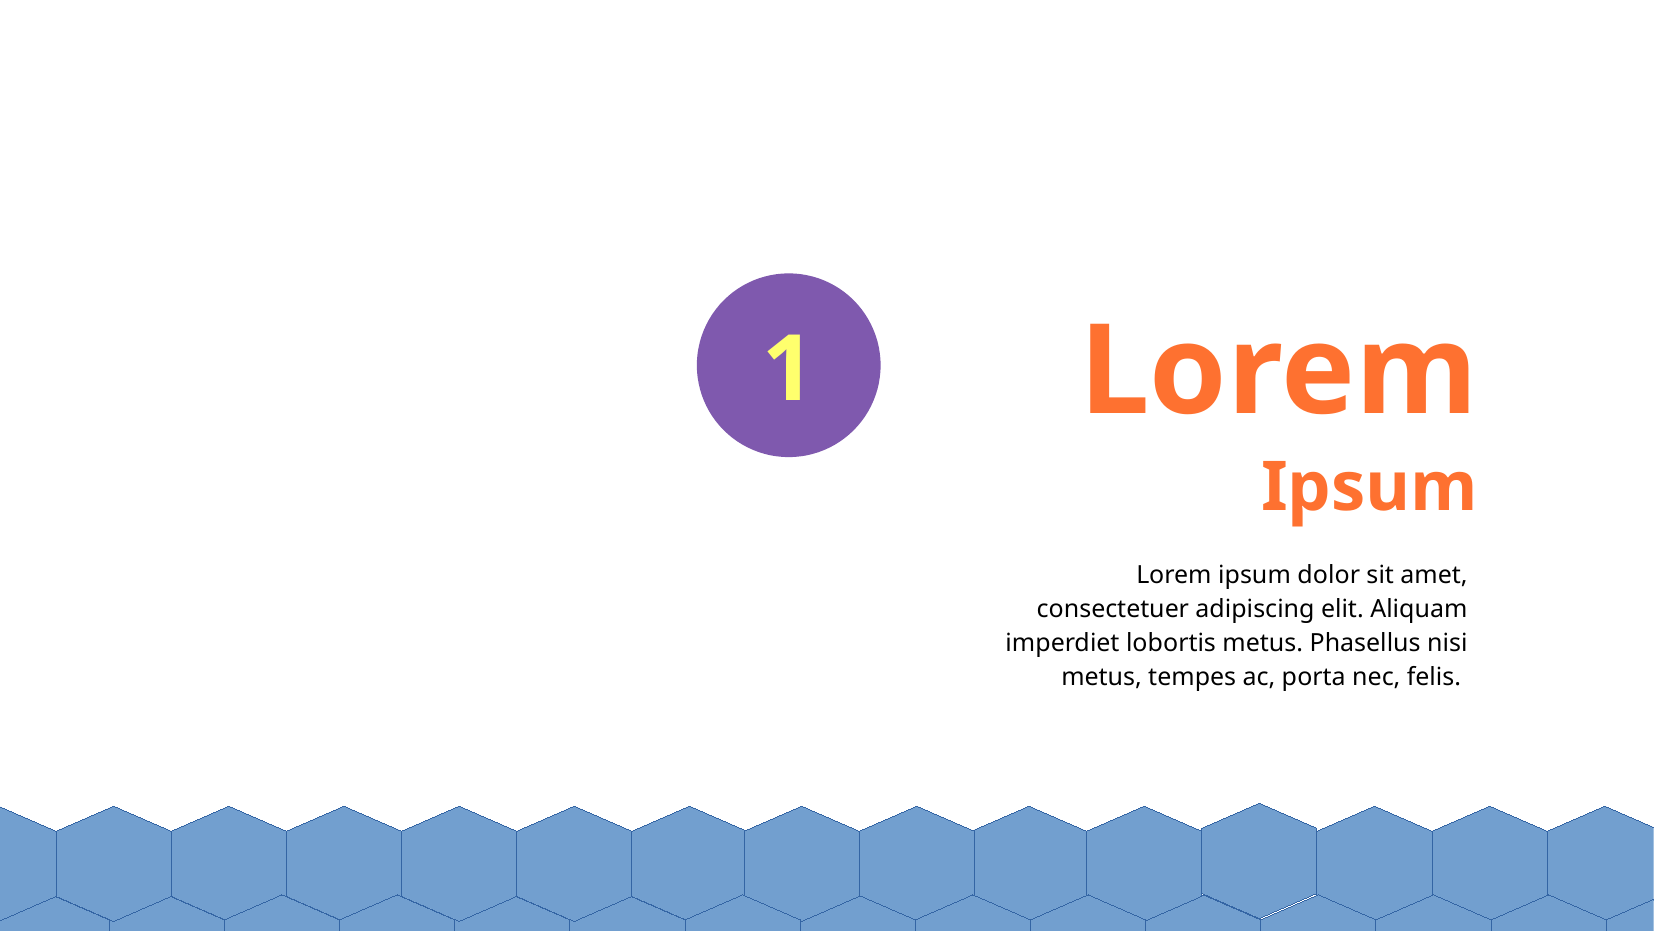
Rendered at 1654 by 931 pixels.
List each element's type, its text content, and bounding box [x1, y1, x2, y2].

text_box 1 [696, 273, 840, 458]
title Lorem [840, 280, 1479, 451]
title Lorem ipsum dolor sit amet, consectetuer adipiscing elit. Aliquam imperdiet lobortis metus. Phasellus nisi metus, tempes ac, porta nec, felis. [982, 519, 1469, 696]
title Ipsum [1041, 417, 1479, 549]
